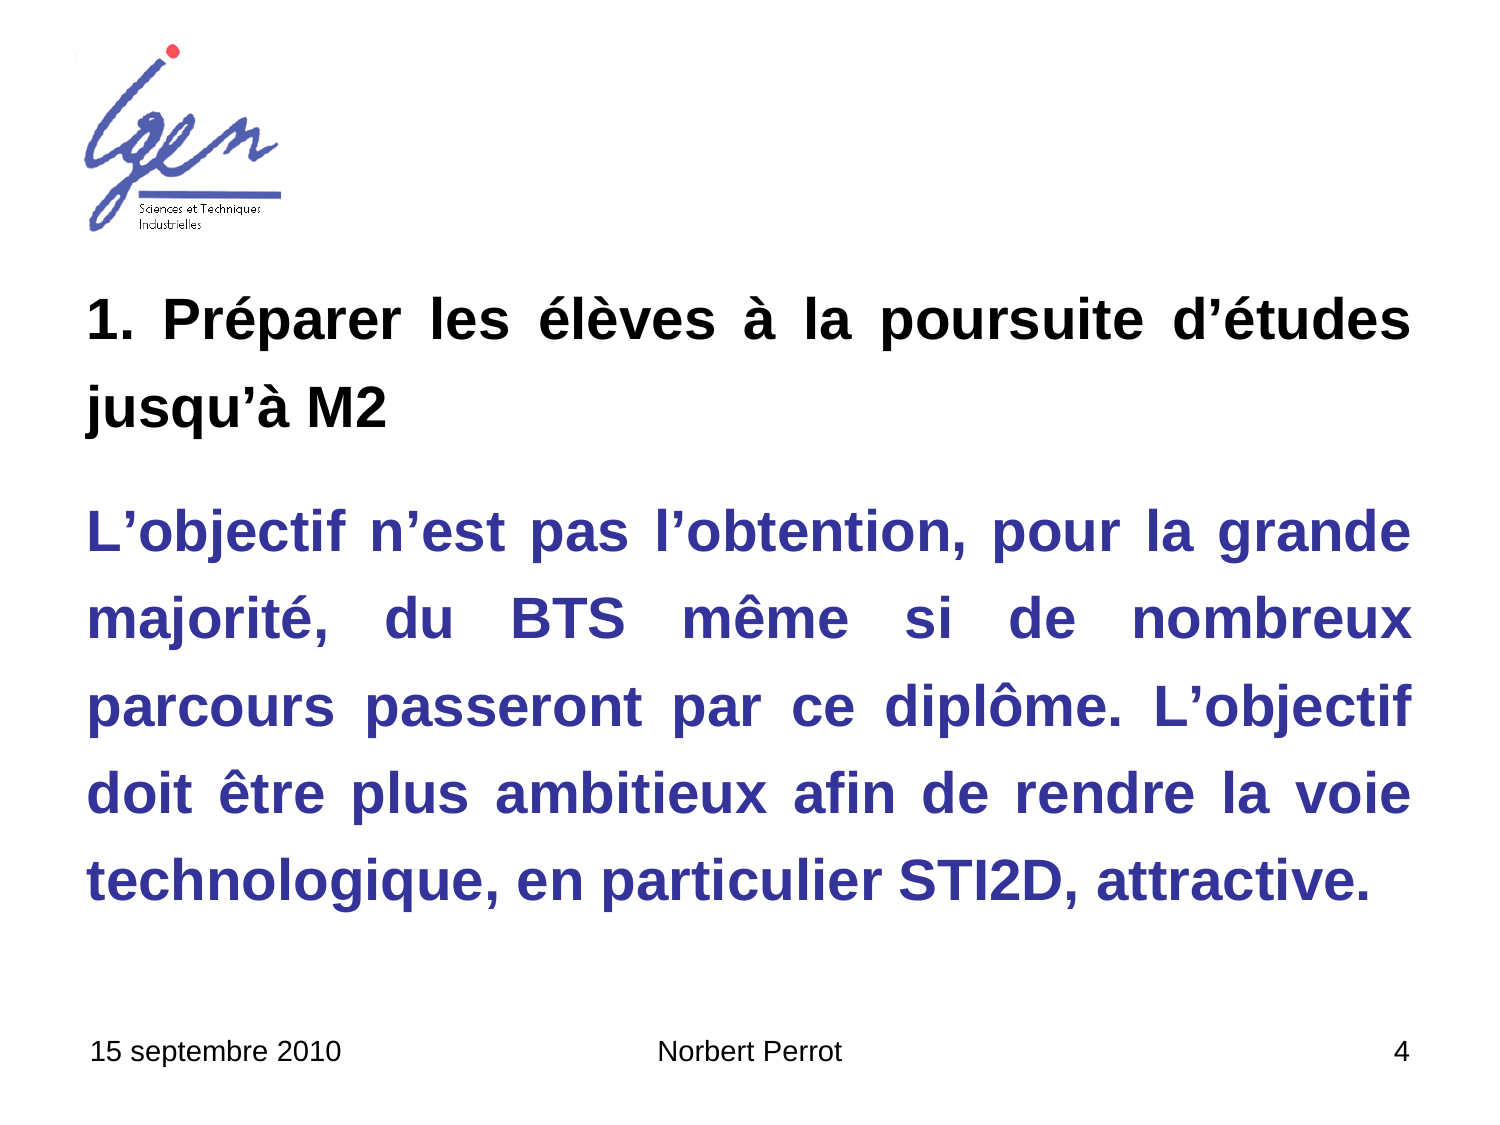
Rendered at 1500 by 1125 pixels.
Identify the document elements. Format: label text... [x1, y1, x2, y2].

text_box <numéro> [1074, 1024, 1426, 1103]
text_box Norbert Perrot [512, 1024, 988, 1103]
text_box 15 septembre 2010 [74, 1024, 426, 1103]
picture [75, 42, 281, 235]
text_box 1. Préparer les élèves à la poursuite d’études jusqu’à M2 L’objectif n’est pas l’obtention, pour la grande majorité, du BTS même si de nombreux parcours passeront par ce diplôme. L’objectif doit être plus ambitieux afin de rendre la voie technologique, en particulier STI2D, attractive. [71, 256, 1429, 921]
